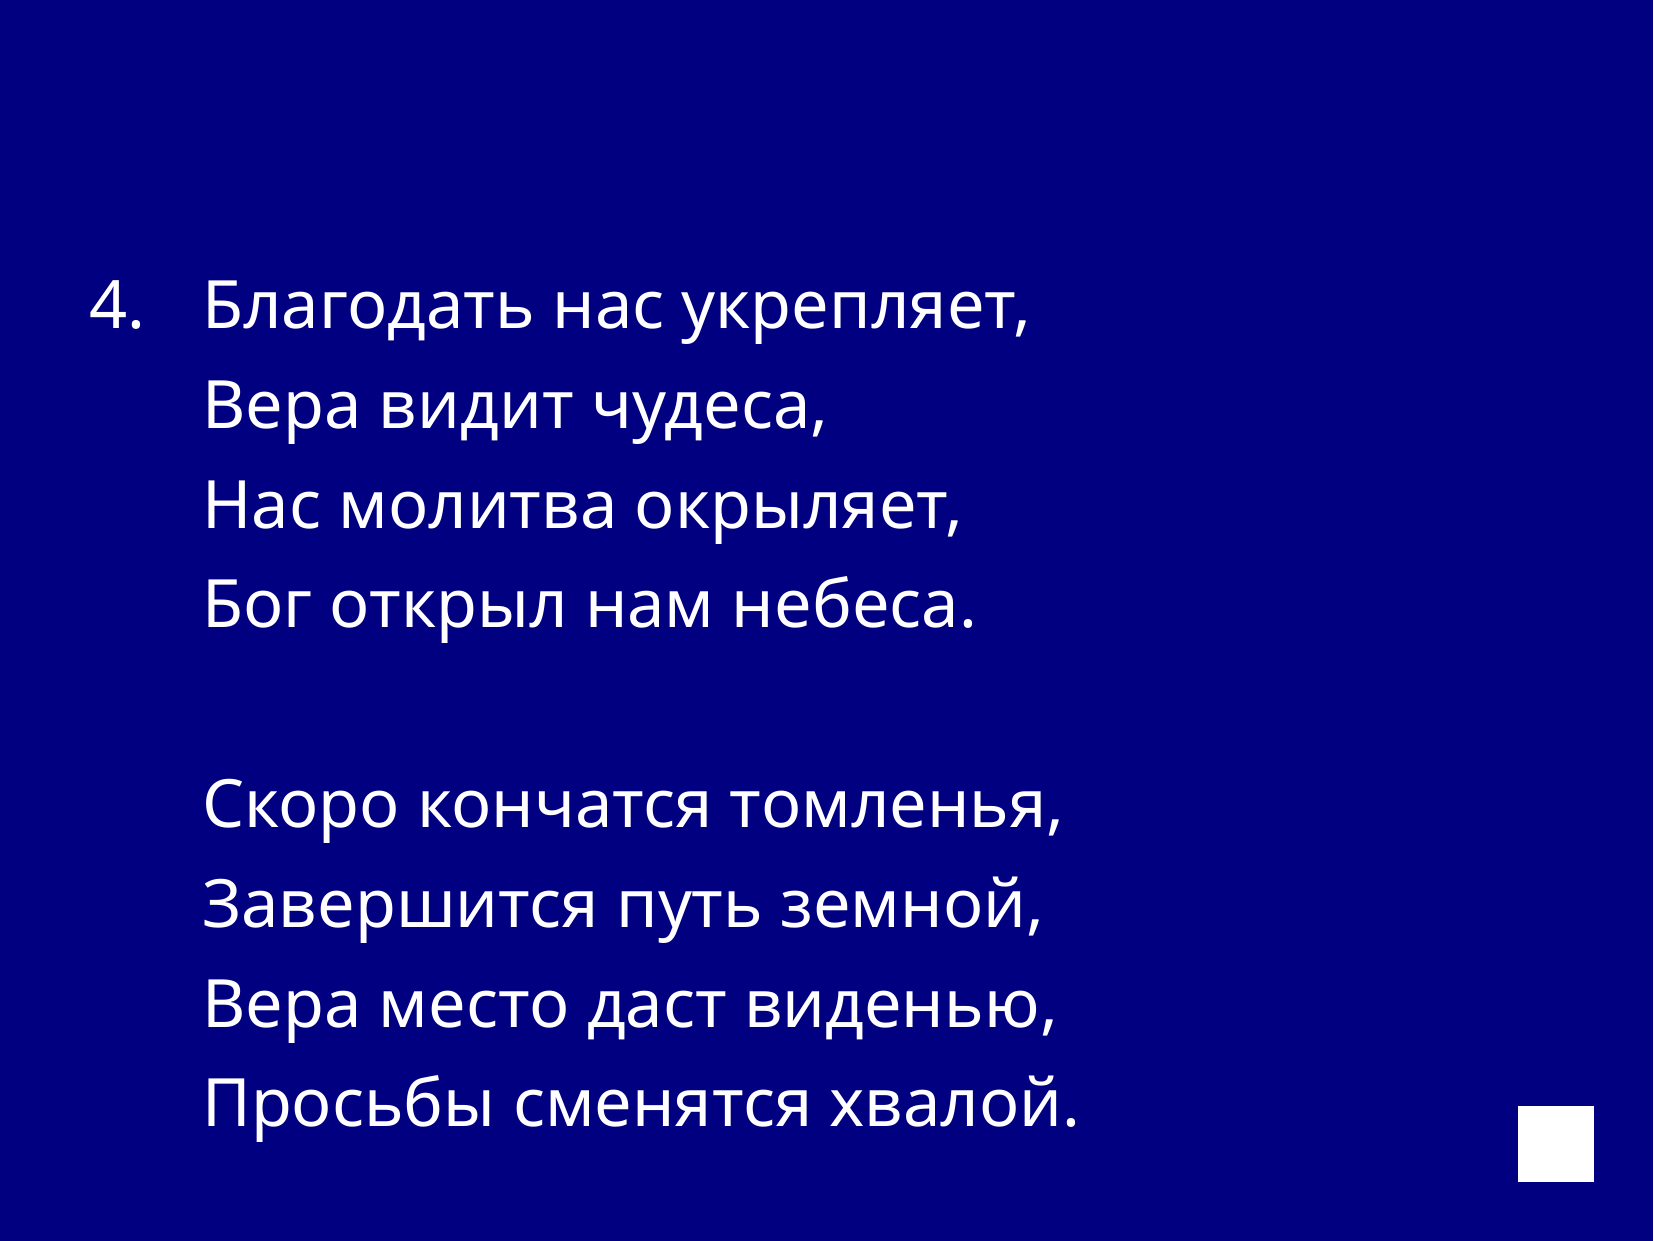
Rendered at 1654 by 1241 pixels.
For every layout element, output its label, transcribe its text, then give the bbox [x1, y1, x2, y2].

text_box 4. Благодать нас укрепляет, Вера видит чудеса, Нас молитва окрыляет, Бог открыл нам небеса. Скоро кончатся томленья, Завершится путь земной, Вера место даст виденью, Просьбы сменятся хвалой. [75, 150, 1576, 1163]
text_box [1518, 1106, 1594, 1182]
